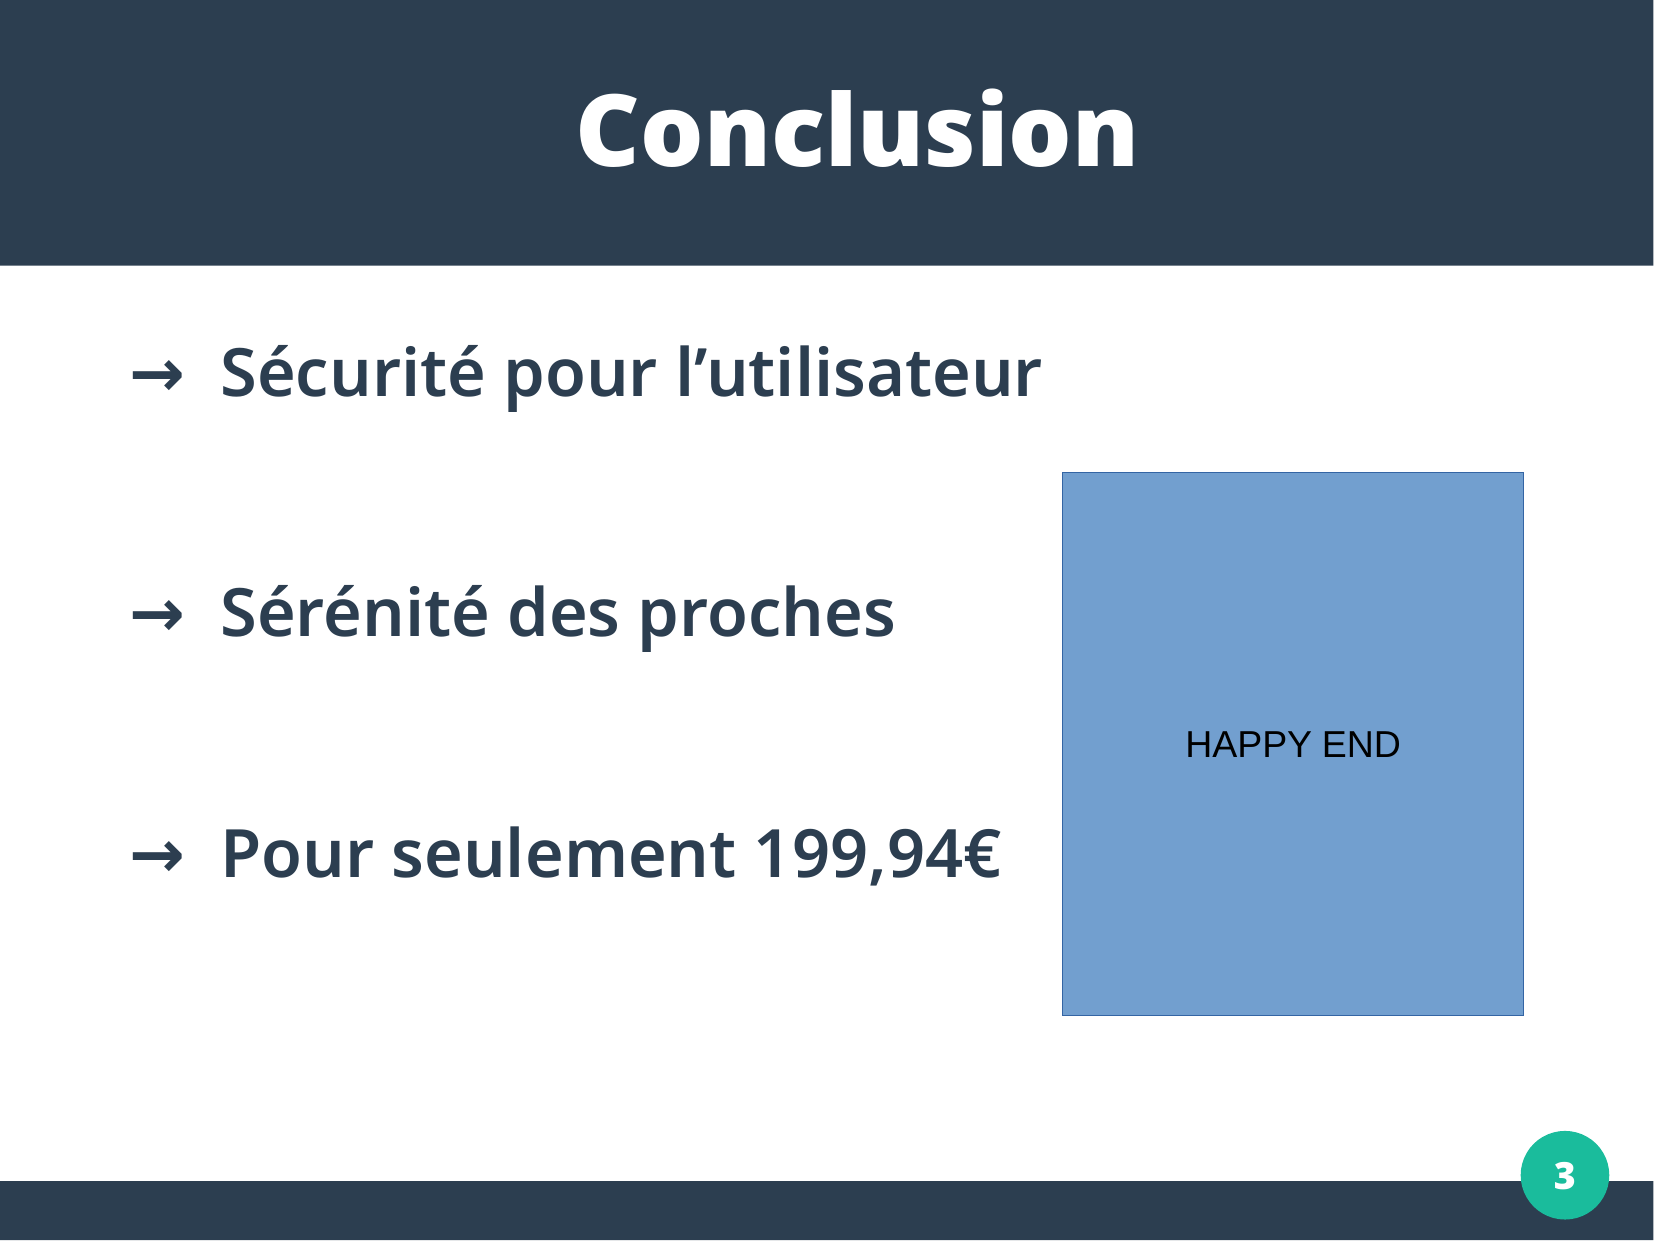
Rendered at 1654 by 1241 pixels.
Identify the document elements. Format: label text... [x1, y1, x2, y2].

list → Sécurité pour l’utilisateur → Sérénité des proches → Pour seulement 199,94€ [59, 324, 1595, 1152]
text_box HAPPY END [1062, 472, 1524, 1016]
title Conclusion [59, 49, 1595, 207]
